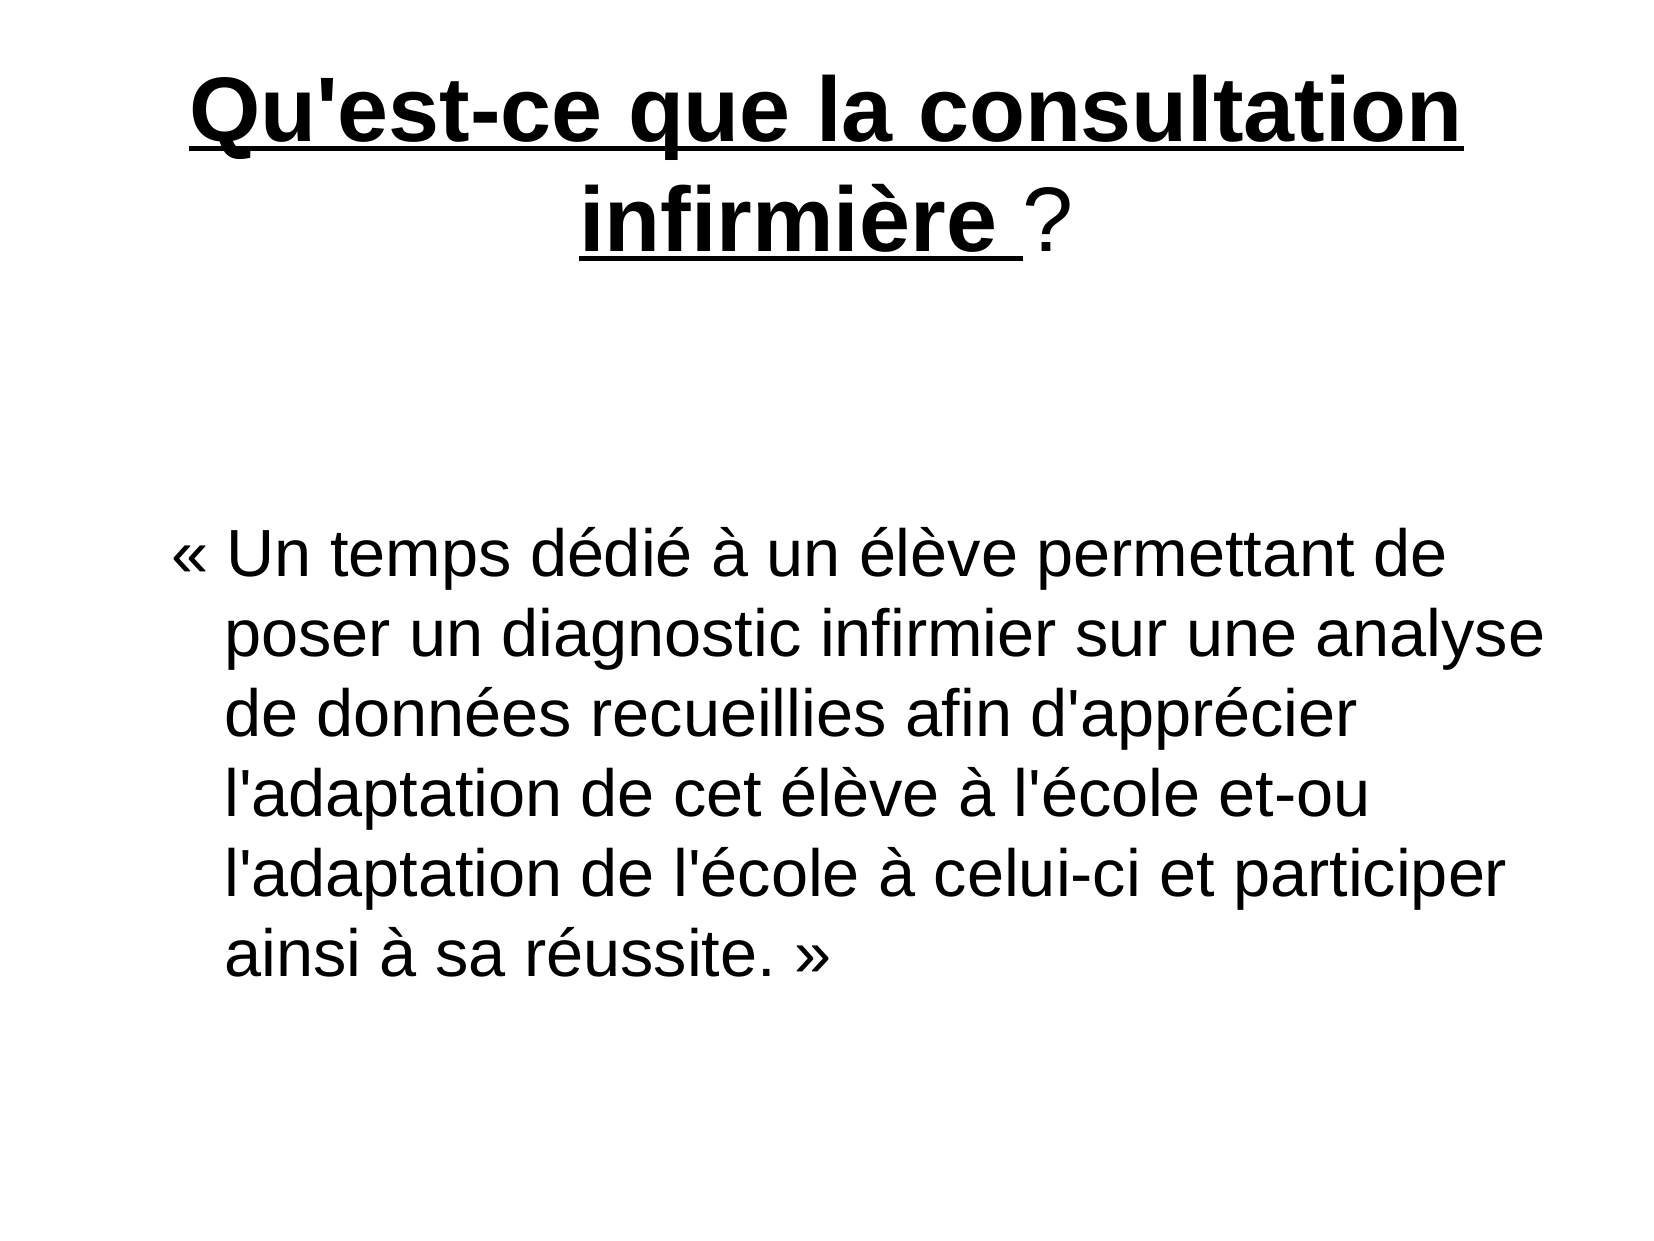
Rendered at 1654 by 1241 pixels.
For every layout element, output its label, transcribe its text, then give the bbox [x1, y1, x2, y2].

title Qu'est-ce que la consultation infirmière ? [82, 49, 1571, 257]
list « Un temps dédié à un élève permettant de poser un diagnostic infirmier sur une analyse de données recueillies afin d'apprécier l'adaptation de cet élève à l'école et-ou l'adaptation de l'école à celui-ci et participer ainsi à sa réussite. » [82, 290, 1571, 1109]
